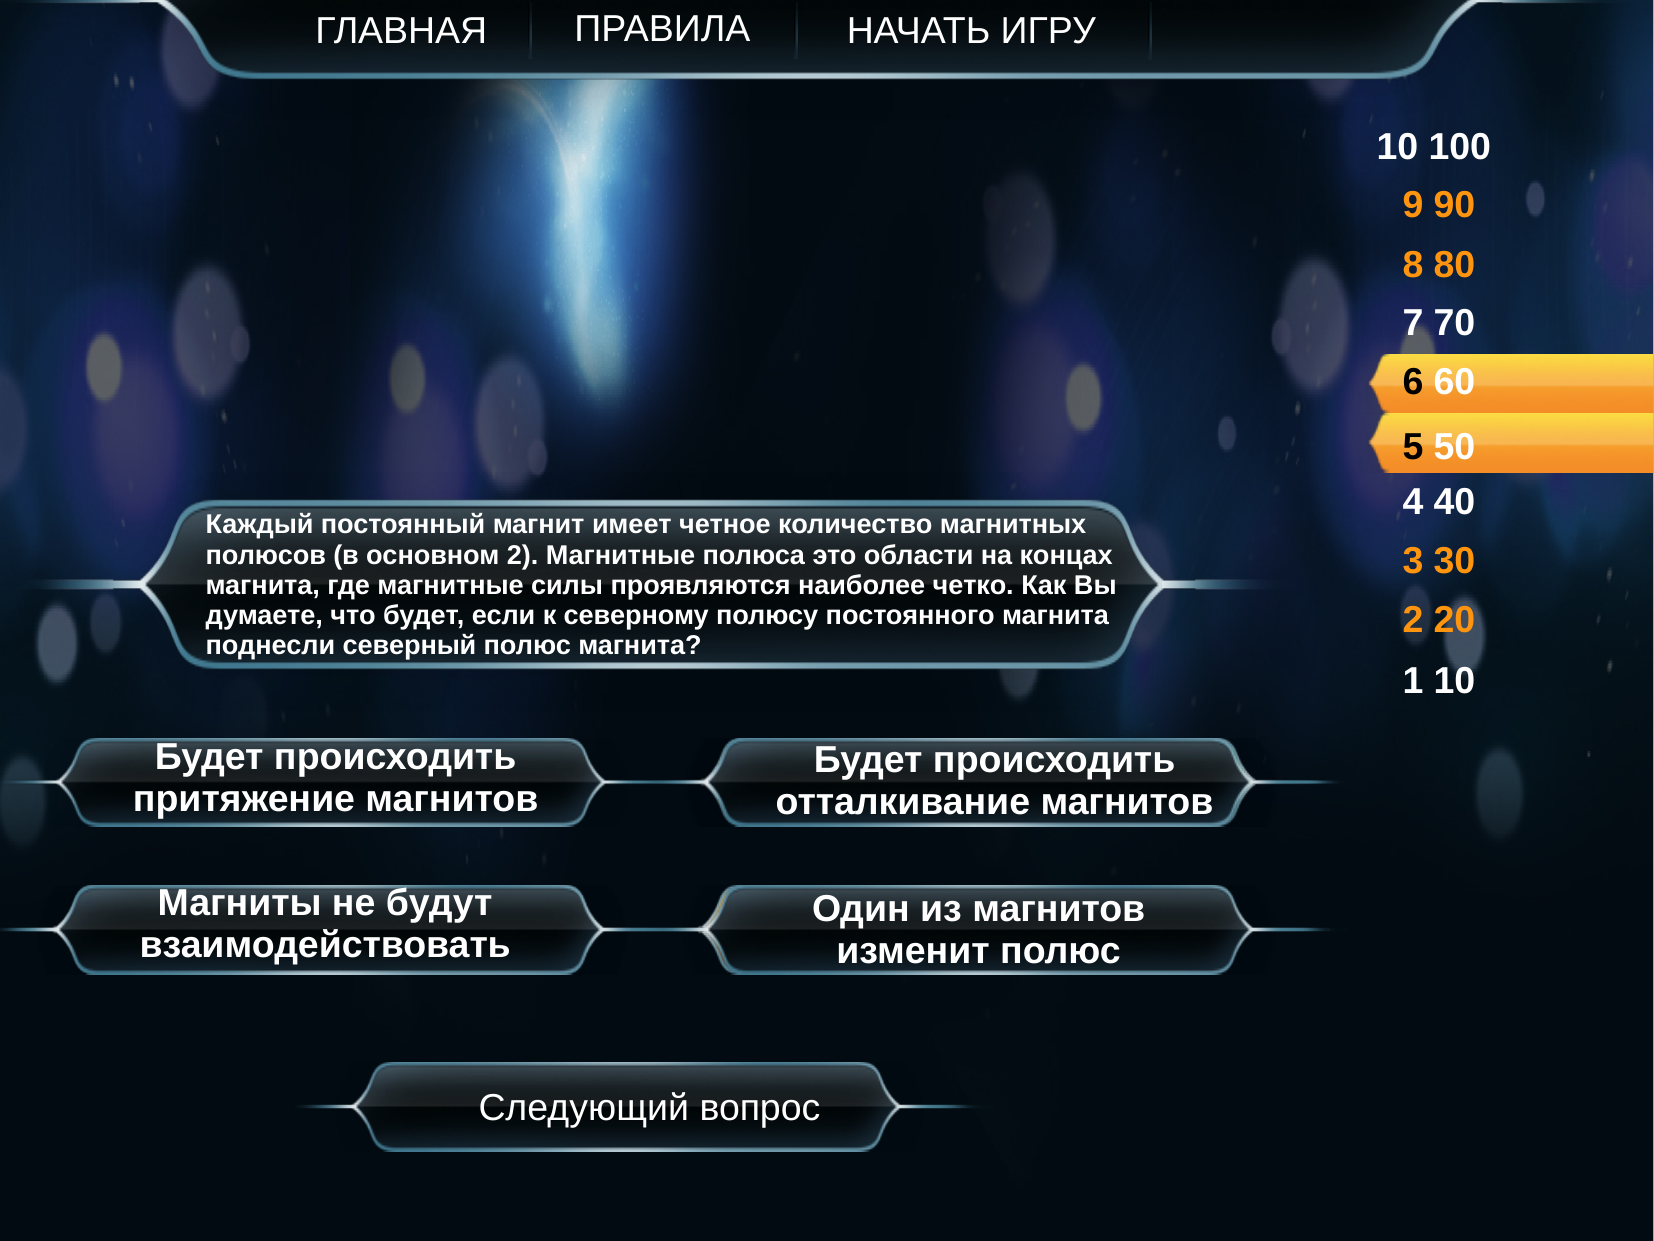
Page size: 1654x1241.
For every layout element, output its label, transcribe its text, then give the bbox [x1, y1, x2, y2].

text_box 3 30 [1387, 532, 1491, 591]
text_box 7 70 [1387, 295, 1491, 353]
text_box Один из магнитов изменит полюс [797, 879, 1182, 982]
text_box Каждый постоянный магнит имеет четное количество магнитных полюсов (в основном 2). Магнитные полюса это области на концах магнита, где магнитные силы проявляются наиболее четко. Как Вы думаете, что будет, если к северному полюсу постоянного магнита поднесли северный полюс магнита? [190, 501, 1195, 672]
text_box 6 60 [1387, 353, 1491, 412]
text_box Будет происходить притяжение магнитов [118, 727, 621, 830]
text_box ПРАВИЛА [559, 0, 766, 57]
text_box 9 90 [1387, 177, 1491, 235]
text_box Магниты не будут взаимодействовать [124, 874, 627, 976]
text_box Будет происходить отталкивание магнитов [760, 731, 1263, 833]
text_box 4 40 [1387, 477, 1491, 532]
text_box 8 80 [1387, 236, 1491, 295]
text_box [236, 0, 532, 89]
text_box НАЧАТЬ ИГРУ [832, 2, 1112, 60]
text_box 10 100 [1361, 118, 1506, 177]
text_box ГЛАВНАЯ [300, 2, 502, 60]
text_box 1 10 [1387, 651, 1565, 710]
picture [0, 0, 1654, 1241]
text_box 2 20 [1387, 591, 1491, 650]
text_box 5 50 [1387, 418, 1491, 477]
